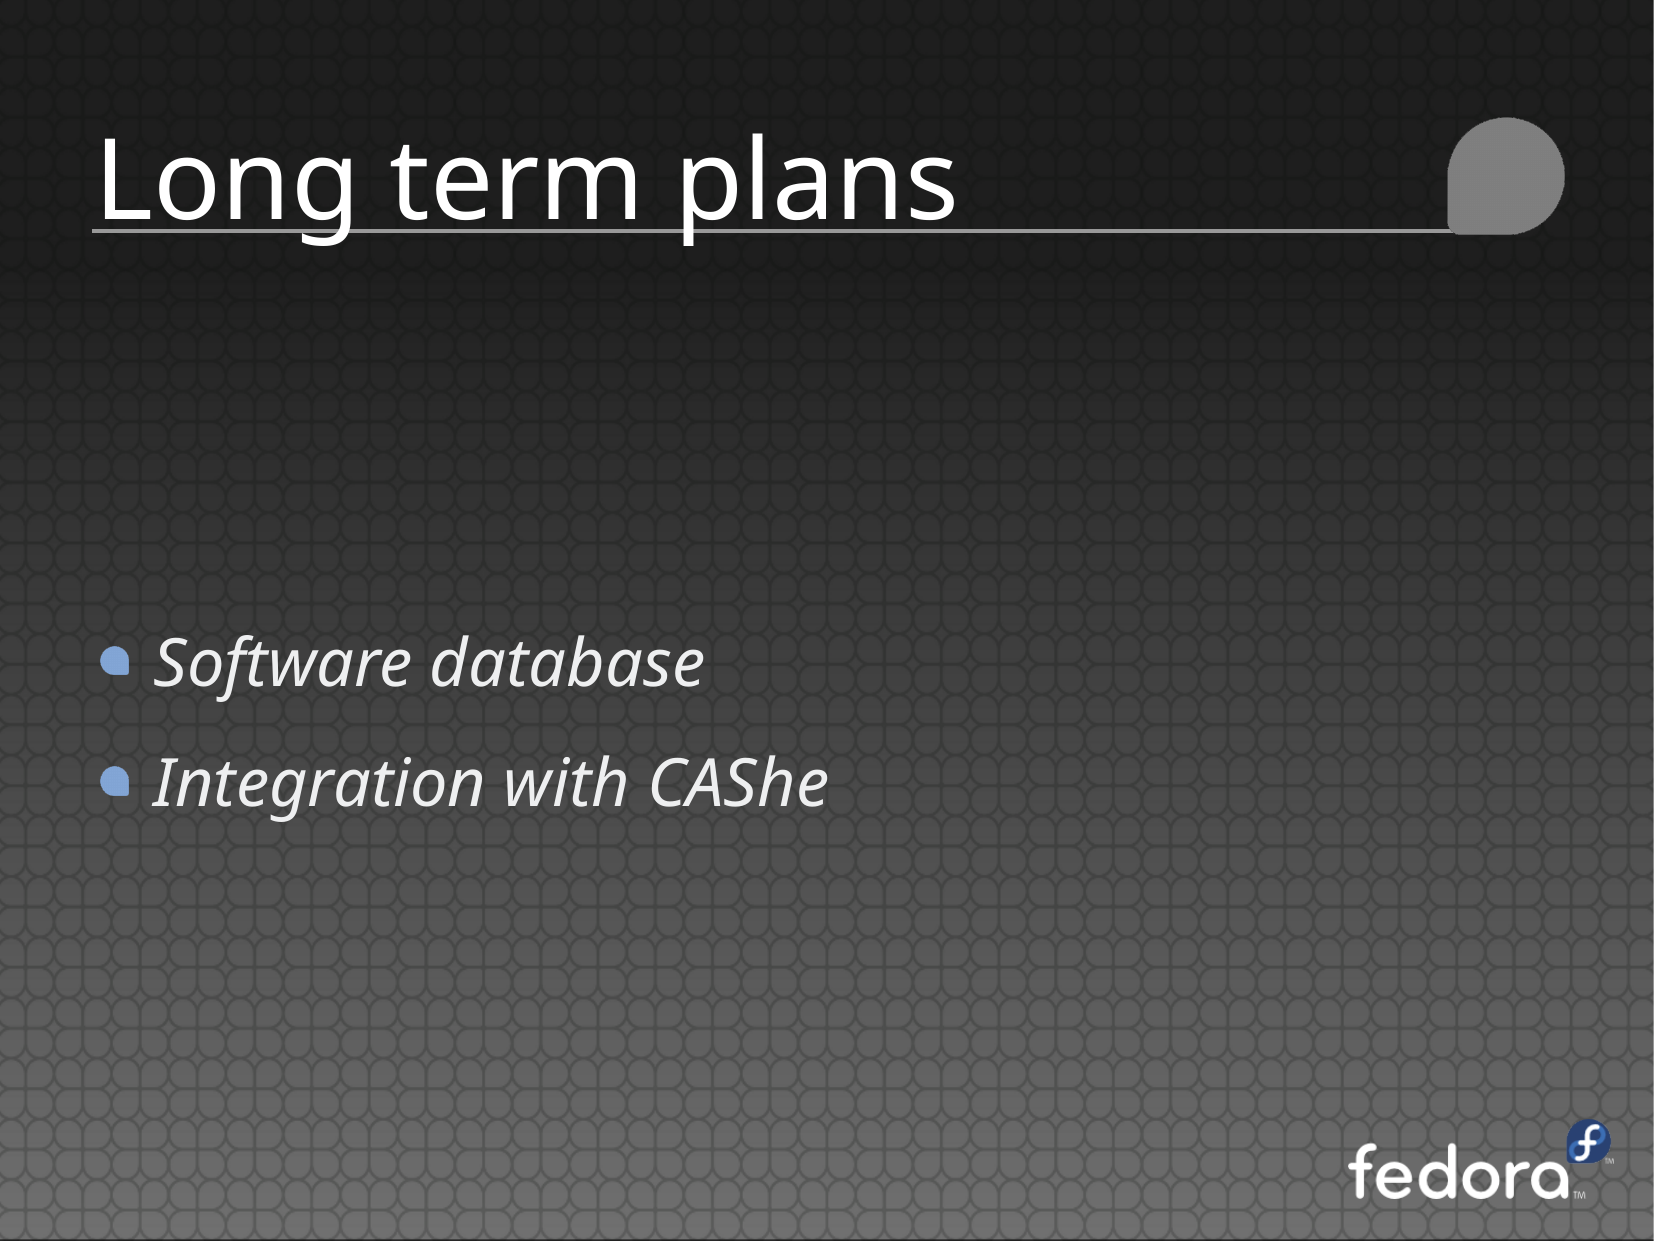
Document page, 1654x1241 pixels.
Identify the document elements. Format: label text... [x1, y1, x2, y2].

picture [0, 0, 1654, 1241]
list Software database Integration with CAShe [82, 290, 1571, 1152]
title Long term plans [94, 100, 1426, 251]
